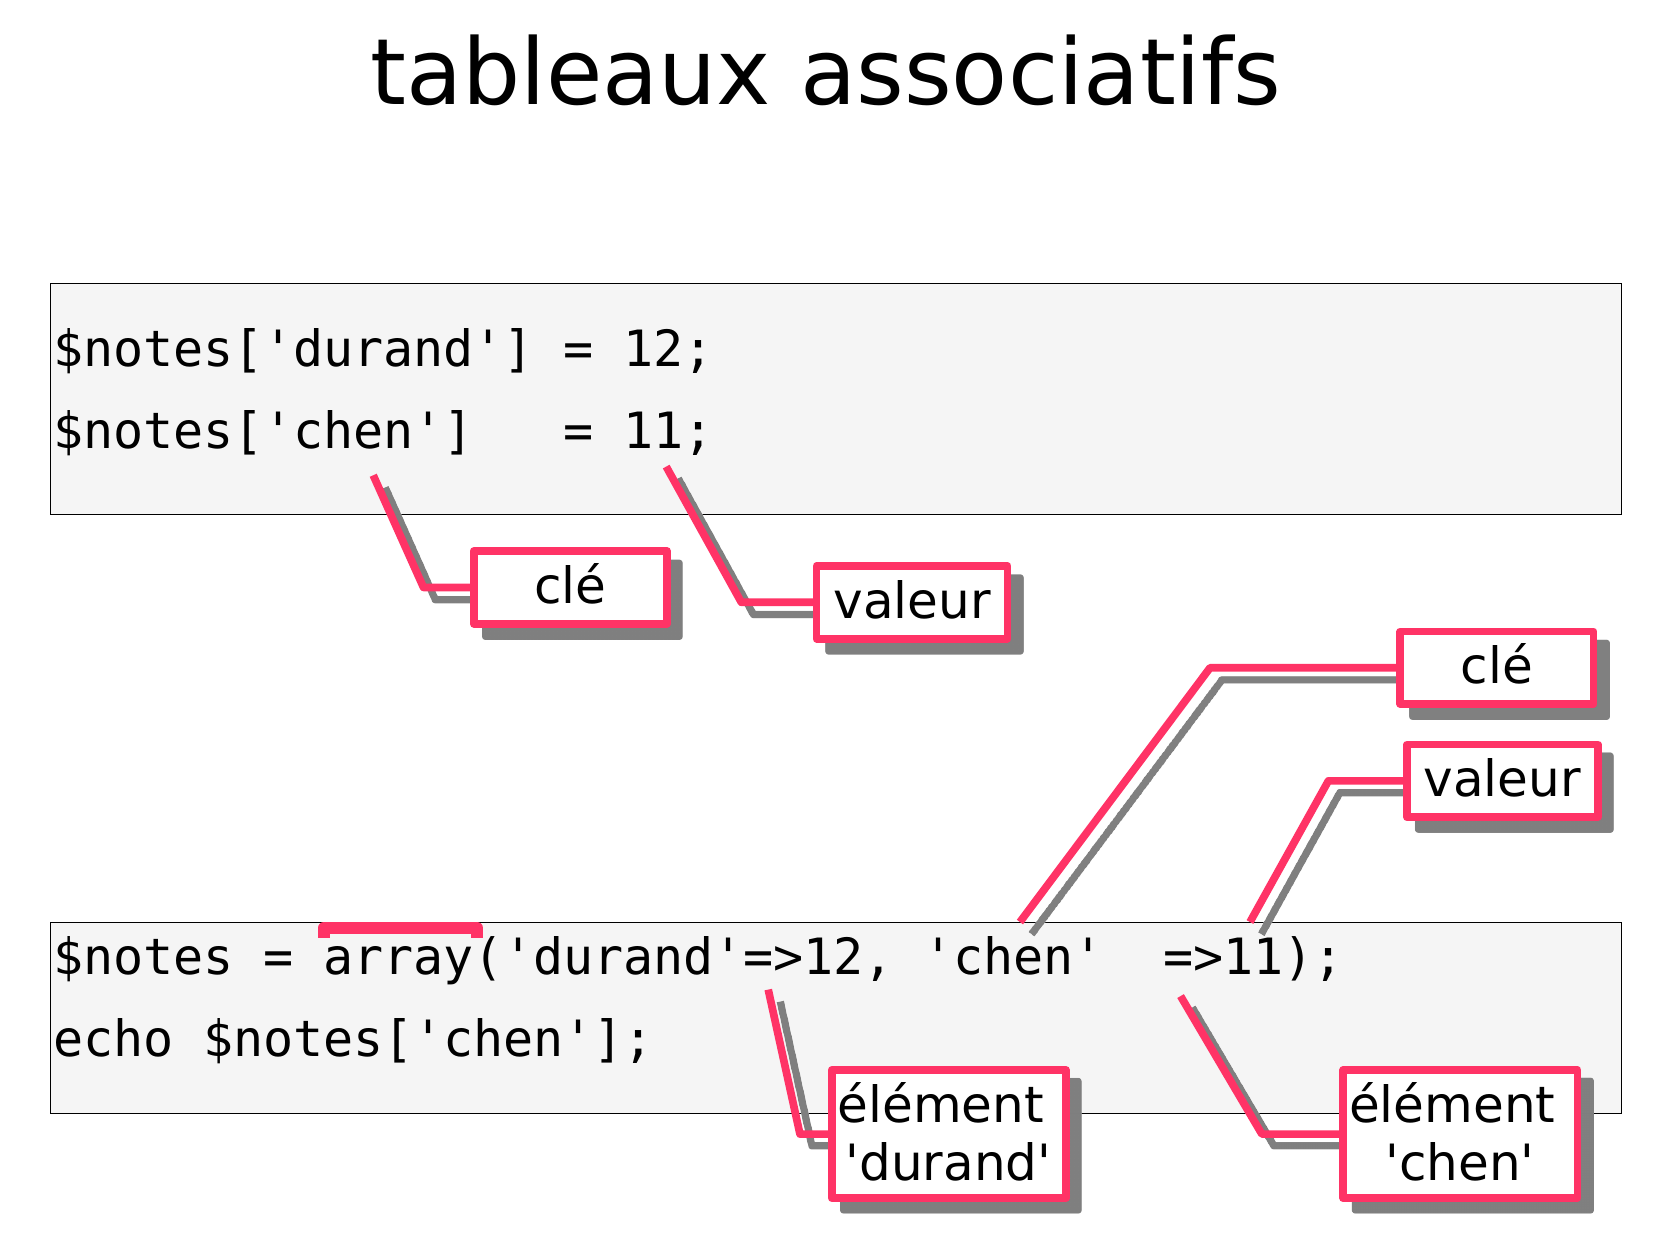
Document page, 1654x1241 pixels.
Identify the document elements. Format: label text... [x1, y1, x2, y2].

text_box $notes = array('durand'=>12, 'chen' =>11); echo $notes['chen']; [53, 927, 1524, 1074]
text_box clé [473, 551, 668, 624]
text_box valeur [1406, 744, 1598, 818]
text_box clé [1400, 631, 1594, 705]
text_box [1066, 1074, 1343, 1114]
text_box valeur [816, 565, 1008, 639]
text_box $notes['durand'] = 12; $notes['chen'] = 11; [53, 320, 1524, 543]
text_box [50, 922, 831, 1114]
text_box élément 'chen' [1343, 1069, 1578, 1199]
title tableaux associatifs [0, 11, 1654, 134]
text_box [481, 922, 1622, 1114]
text_box élément 'durand' [831, 1069, 1066, 1199]
text_box [50, 283, 1622, 515]
